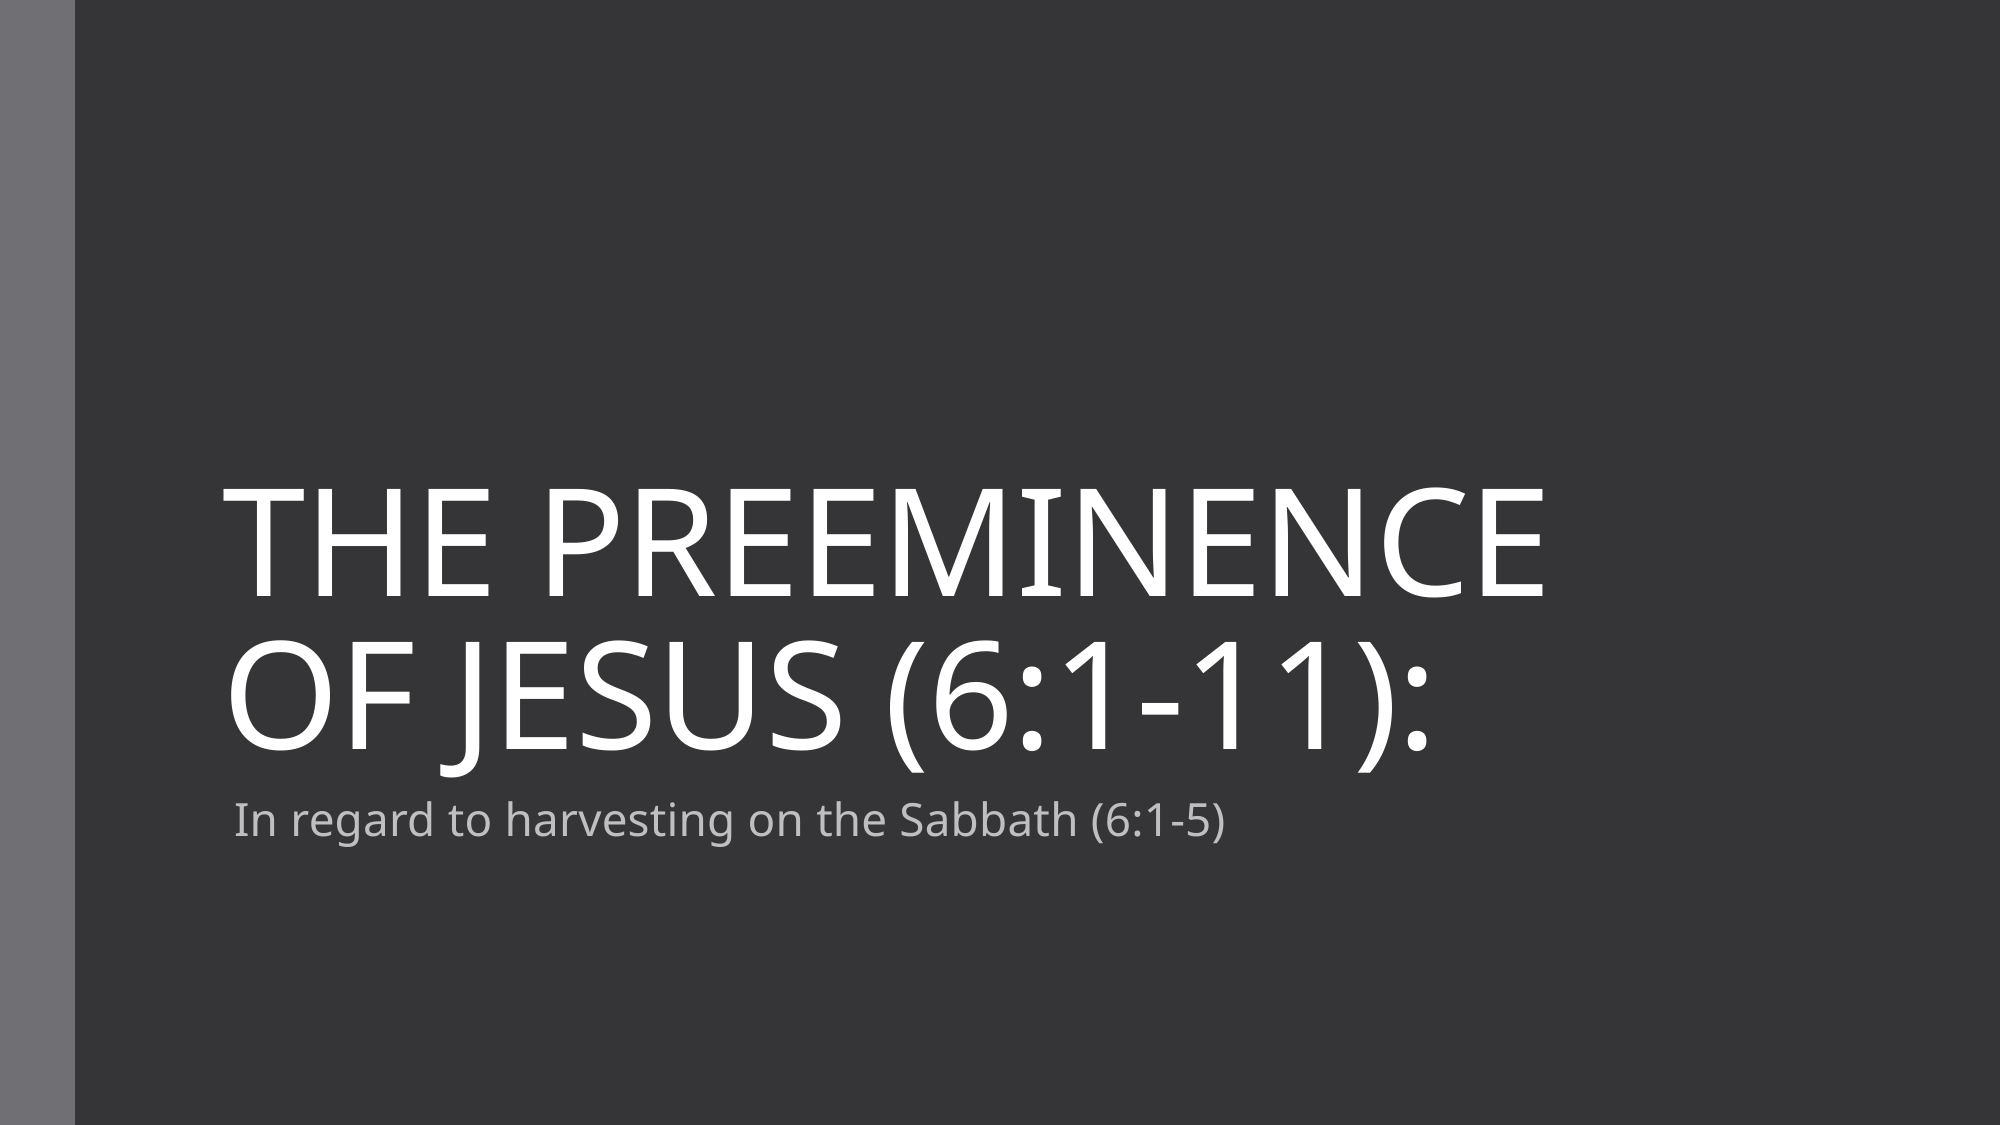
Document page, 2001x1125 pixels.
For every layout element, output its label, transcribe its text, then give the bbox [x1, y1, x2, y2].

subtitle In regard to harvesting on the Sabbath (6:1-5) [206, 787, 1752, 1066]
title THE PREEMINENCE OF JESUS (6:1-11): [206, 124, 1752, 787]
